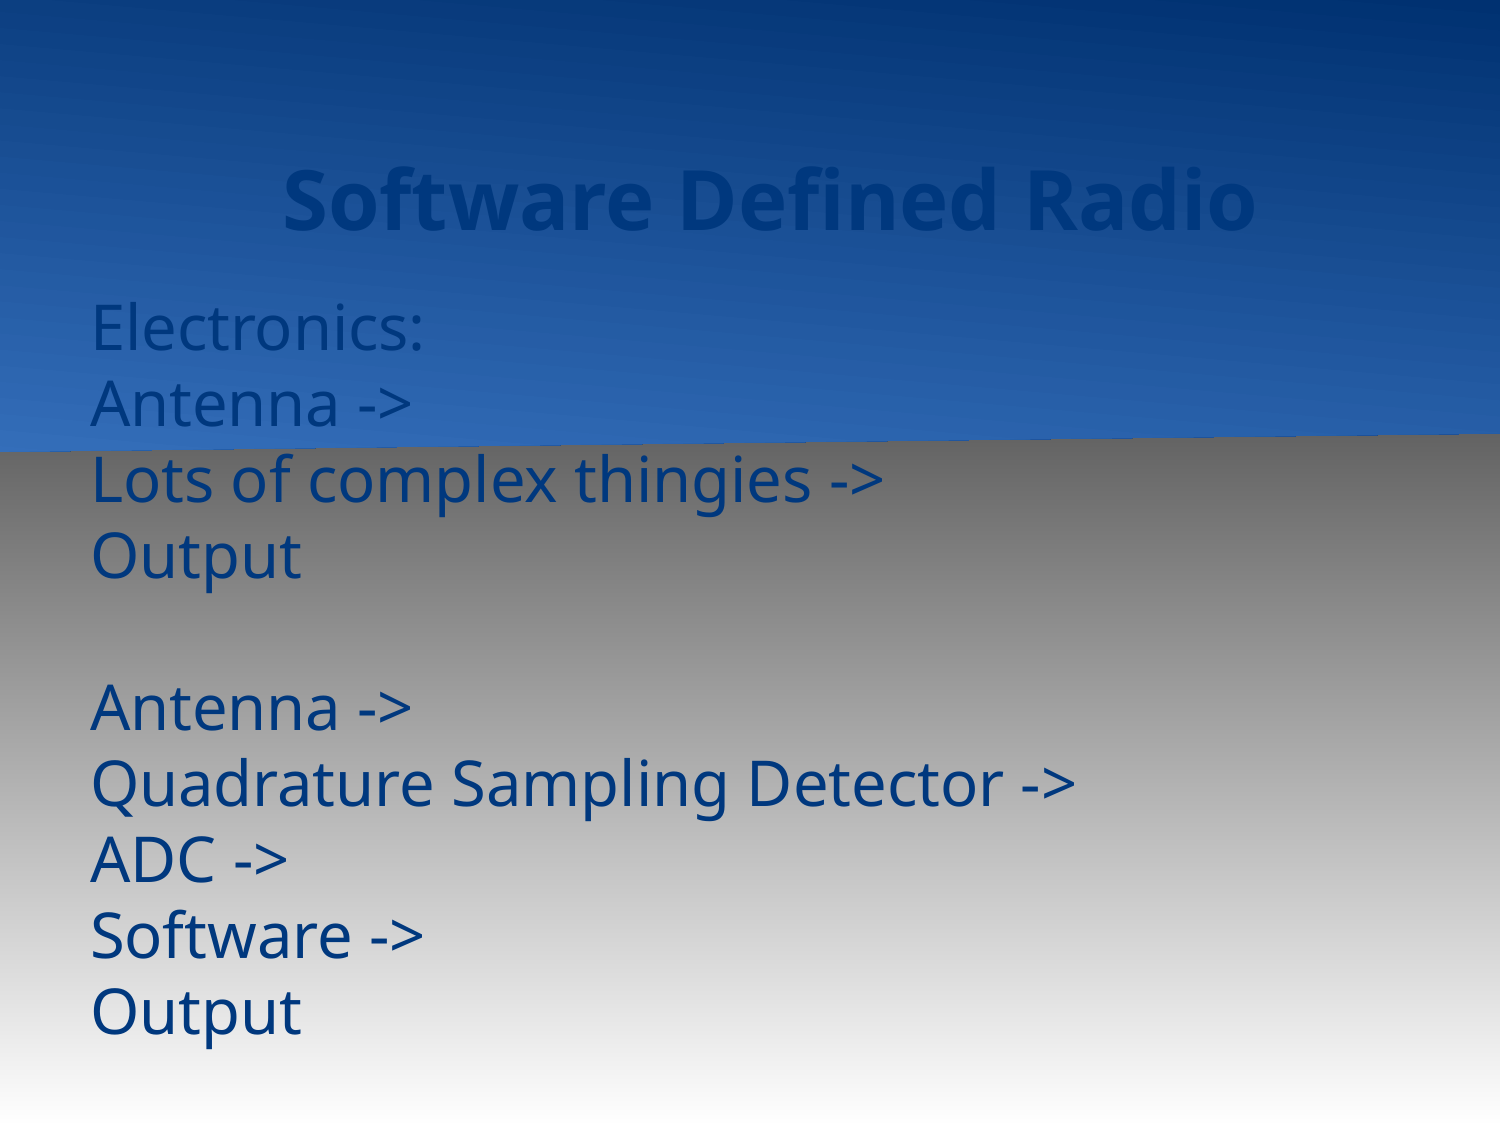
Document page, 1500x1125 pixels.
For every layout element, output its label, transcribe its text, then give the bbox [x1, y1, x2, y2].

title Software Defined Radio [75, 45, 1425, 263]
list Electronics: Antenna -> Lots of complex thingies -> Output Antenna -> Quadrature Sampling Detector -> ADC -> Software -> Output [75, 272, 1425, 1067]
